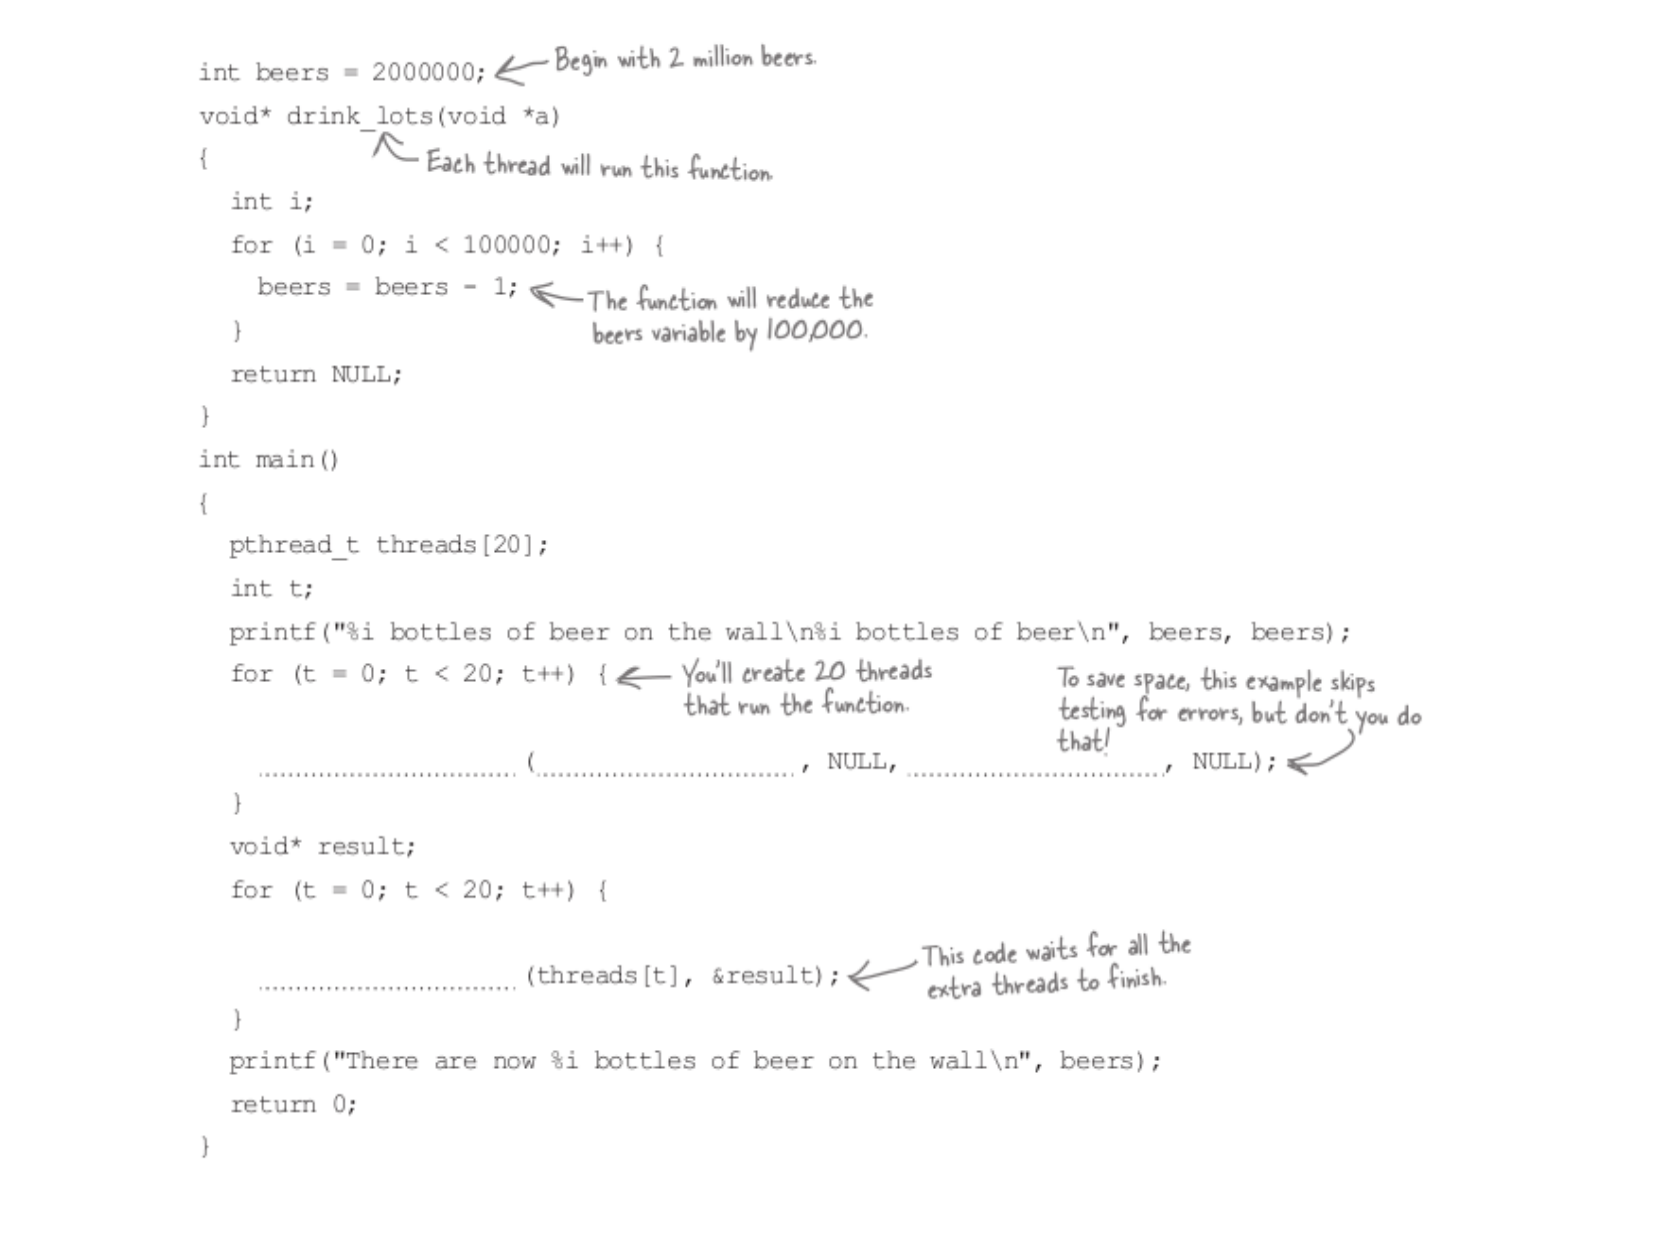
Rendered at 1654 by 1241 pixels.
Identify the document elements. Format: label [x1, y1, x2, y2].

picture [177, 35, 1477, 1182]
